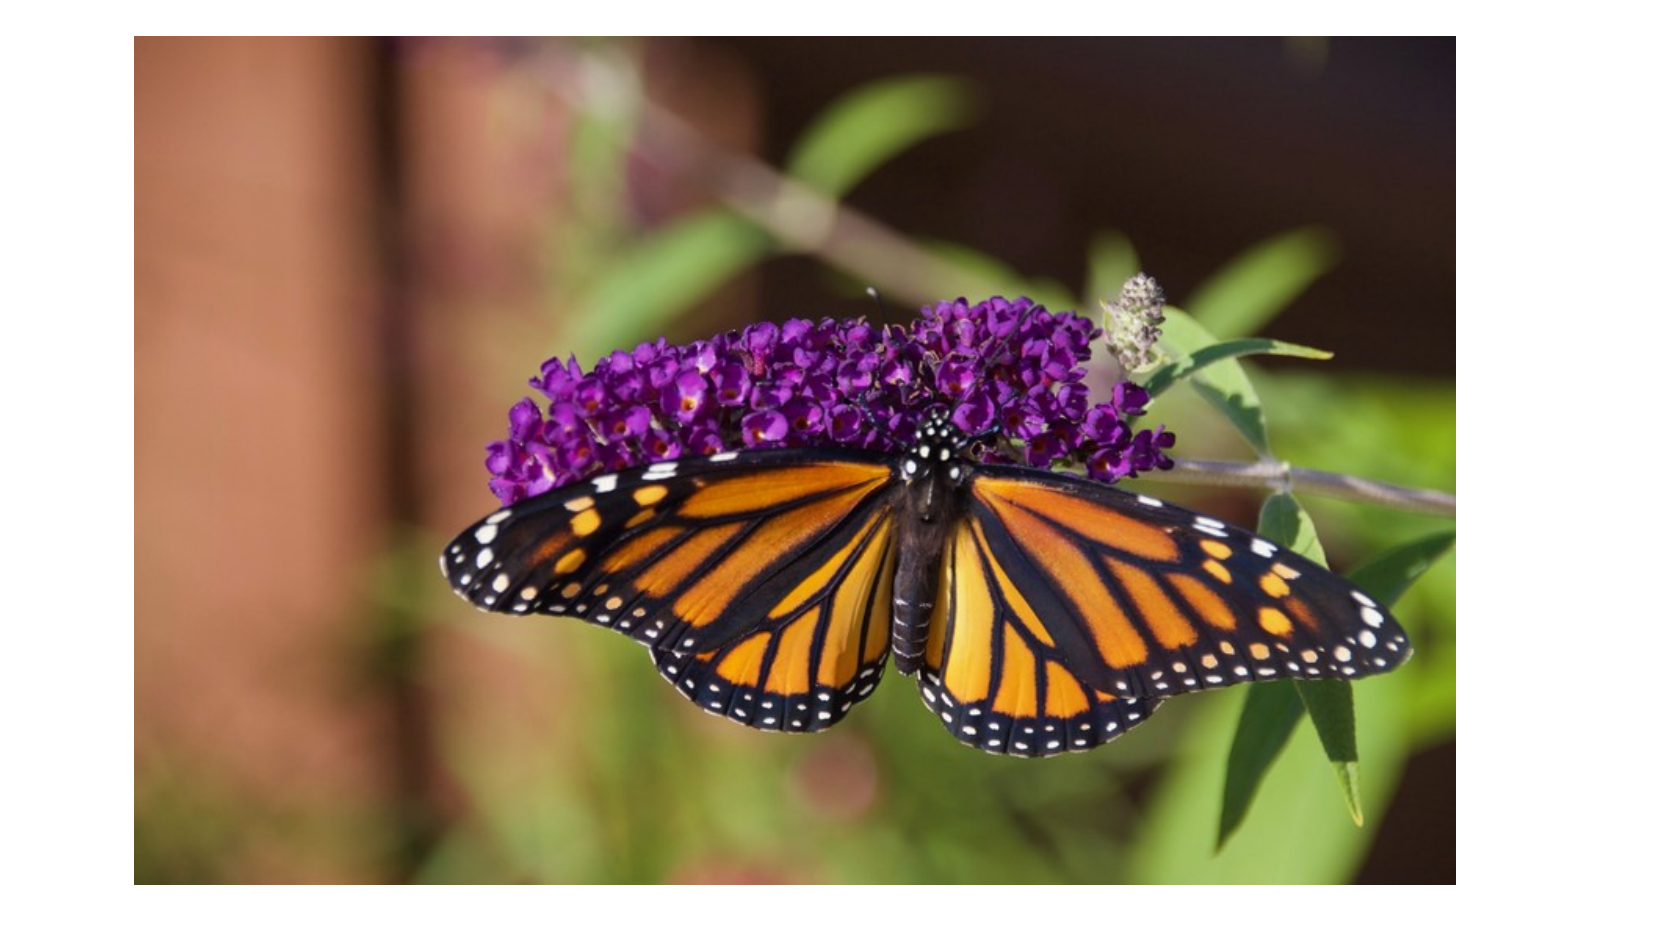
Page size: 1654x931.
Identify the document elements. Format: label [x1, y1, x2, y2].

picture [134, 36, 1456, 886]
